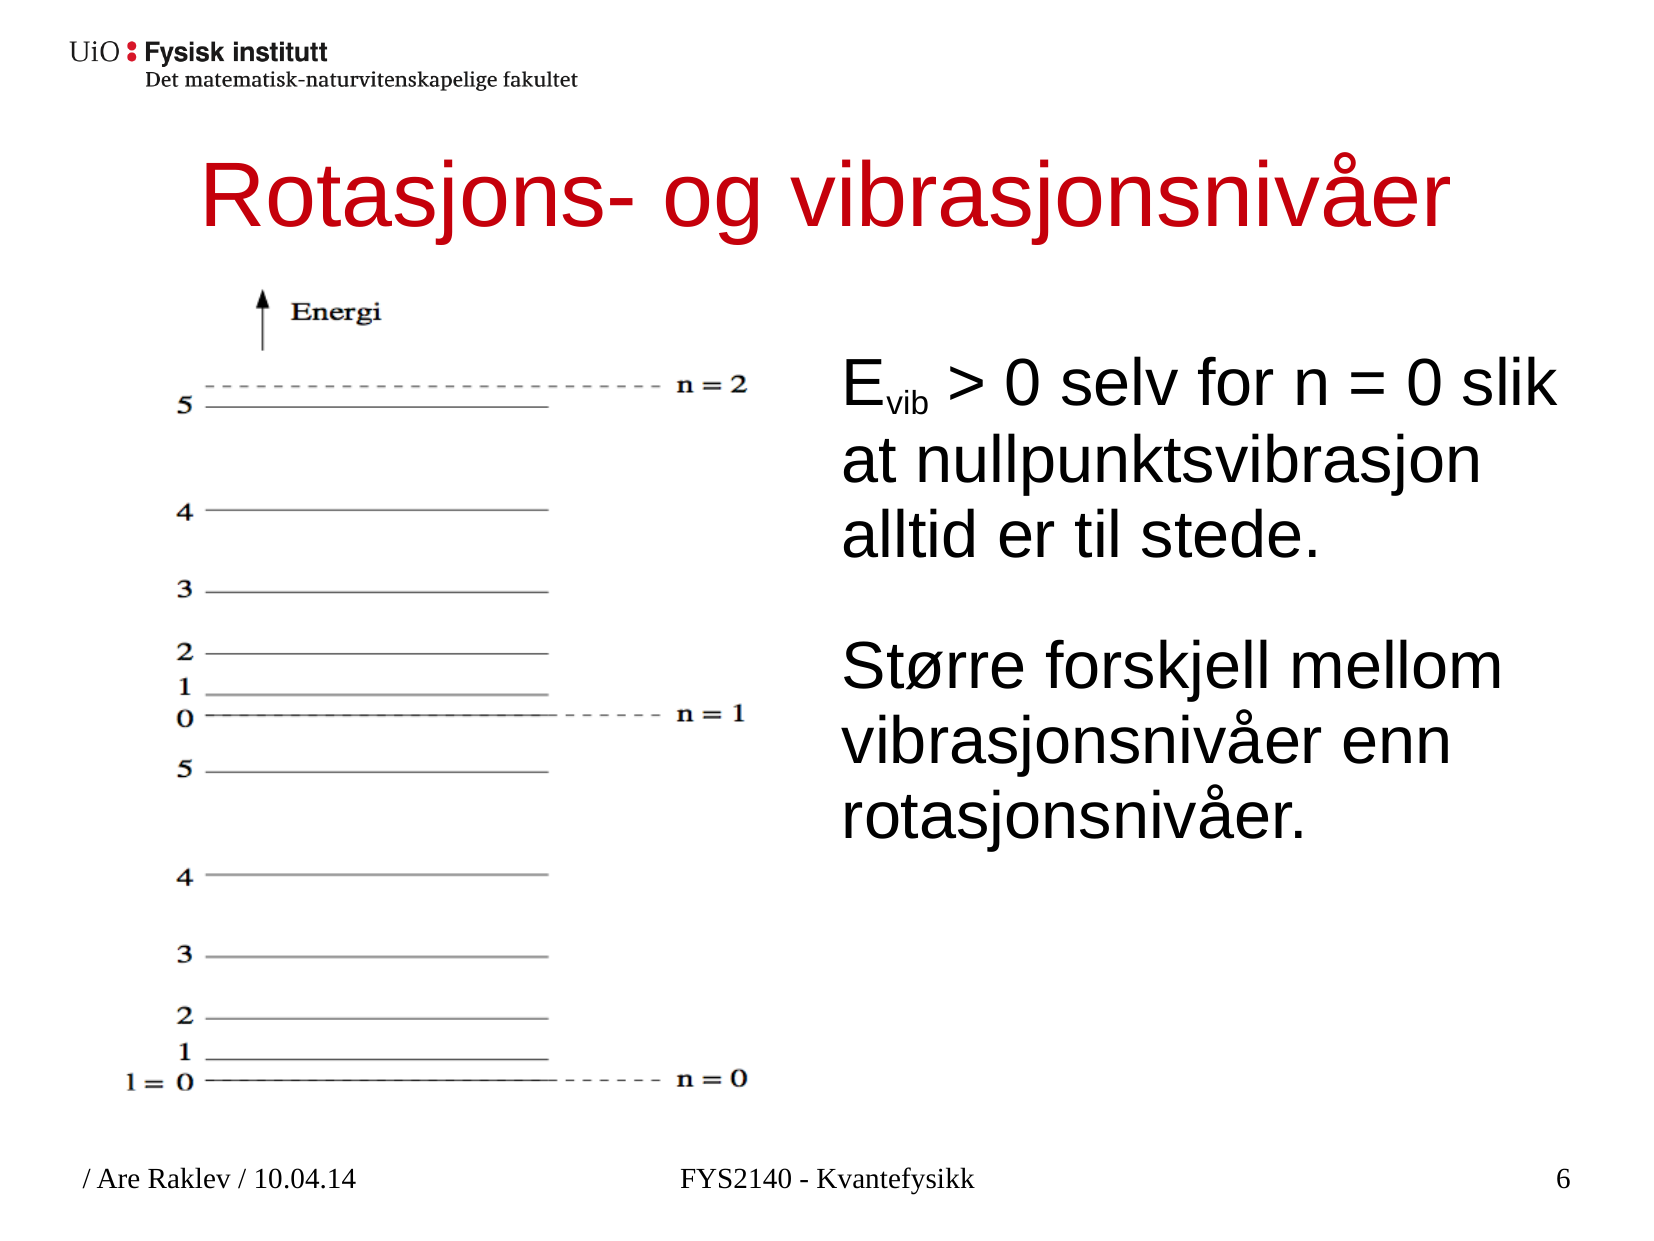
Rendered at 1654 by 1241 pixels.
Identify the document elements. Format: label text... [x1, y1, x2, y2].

picture [68, 37, 581, 93]
picture [93, 270, 831, 1137]
text_box Større forskjell mellom vibrasjonsnivåer enn rotasjonsnivåer. [827, 621, 1576, 860]
title Rotasjons- og vibrasjonsnivåer [82, 90, 1571, 298]
text_box Evib > 0 selv for n = 0 slik at nullpunktsvibrasjon alltid er til stede. [827, 337, 1576, 579]
